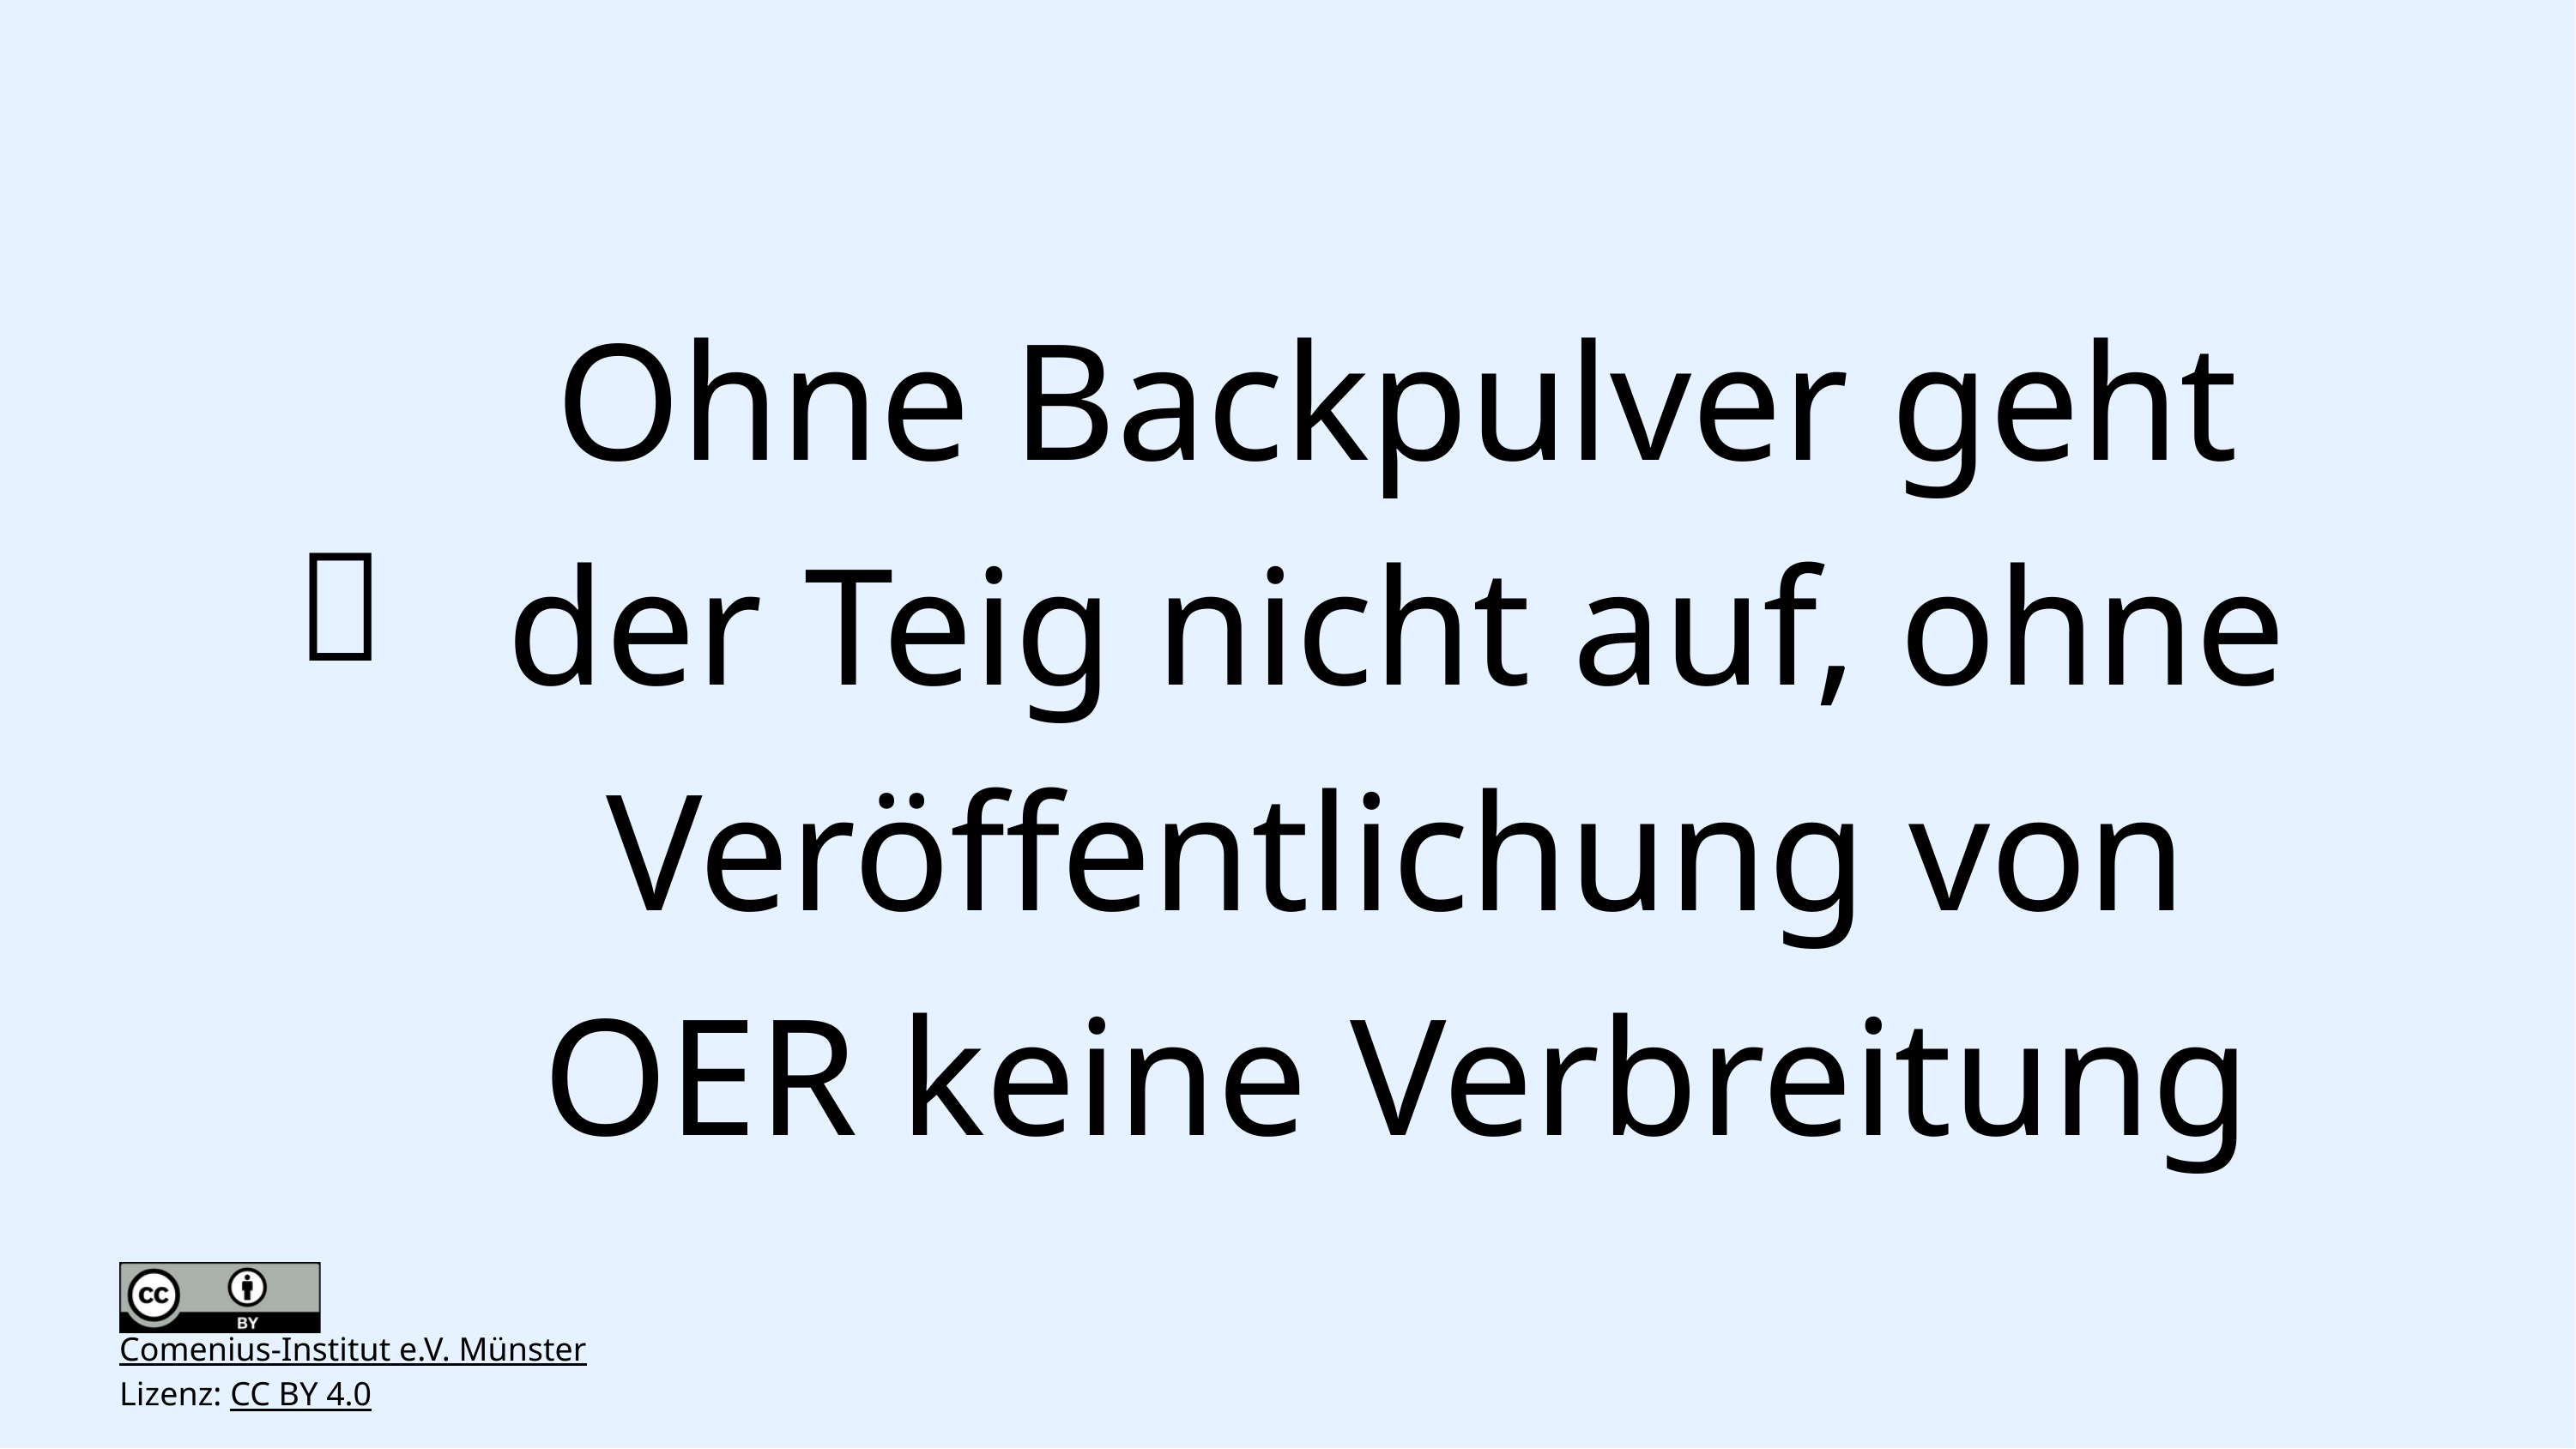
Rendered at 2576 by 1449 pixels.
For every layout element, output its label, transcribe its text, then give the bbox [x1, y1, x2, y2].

text_box [119, 1262, 321, 1327]
text_box 🧂 [237, 480, 444, 685]
text_box Comenius-Institut e.V. Münster Lizenz: CC BY 4.0 [119, 1327, 1378, 1416]
text_box Ohne Backpulver geht der Teig nicht auf, ohne Veröffentlichung von OER keine Verbreitung [444, 267, 2350, 1156]
